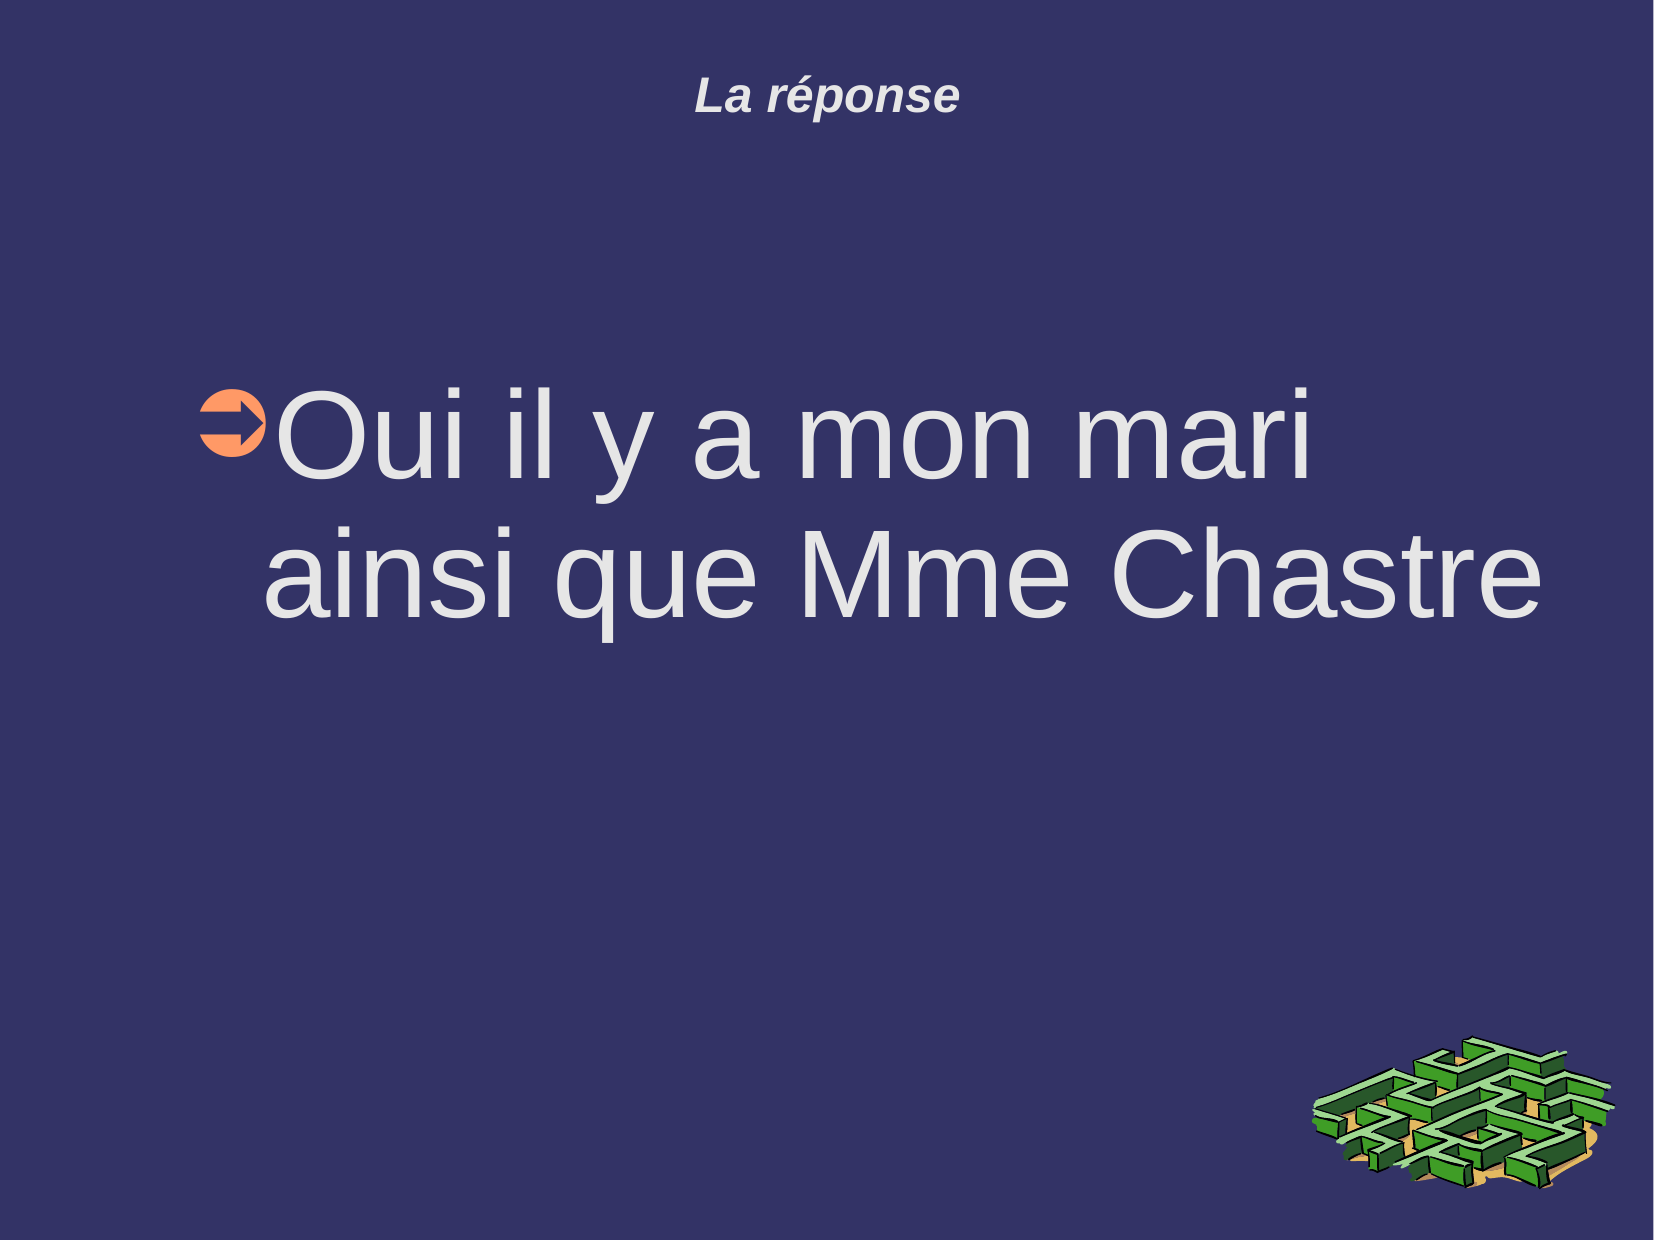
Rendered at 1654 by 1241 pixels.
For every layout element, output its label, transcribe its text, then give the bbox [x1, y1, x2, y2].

title La réponse [121, 19, 1534, 227]
list Oui il y a mon mari ainsi que Mme Chastre [178, 364, 1570, 1147]
